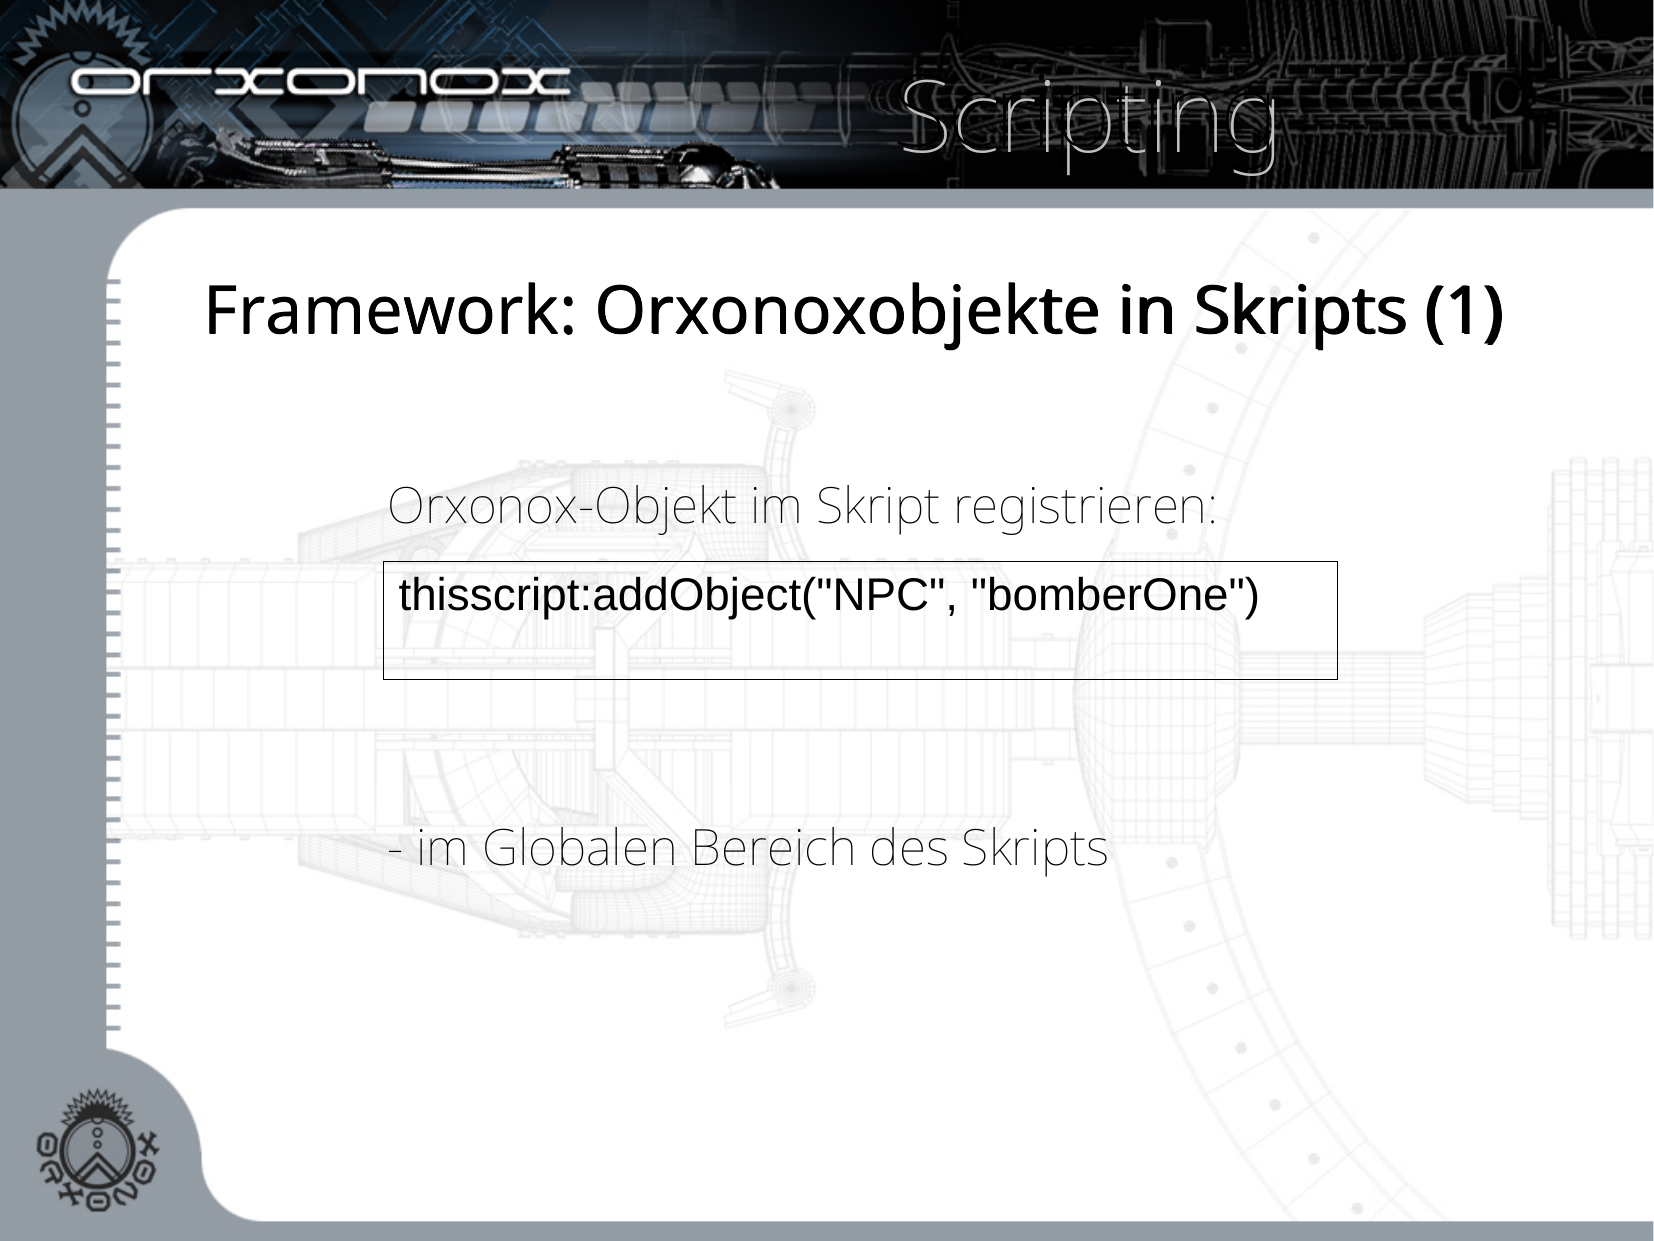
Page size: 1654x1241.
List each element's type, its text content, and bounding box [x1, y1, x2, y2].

text_box Framework: Orxonoxobjekte in Skripts (1) [152, 262, 1573, 341]
picture [0, 0, 1654, 1241]
text_box Orxonox-Objekt im Skript registrieren: - im Globalen Bereich des Skripts [337, 394, 1613, 1109]
text_box thisscript:addObject("NPC", "bomberOne") [383, 561, 1338, 680]
text_box Scripting [842, 32, 1349, 164]
